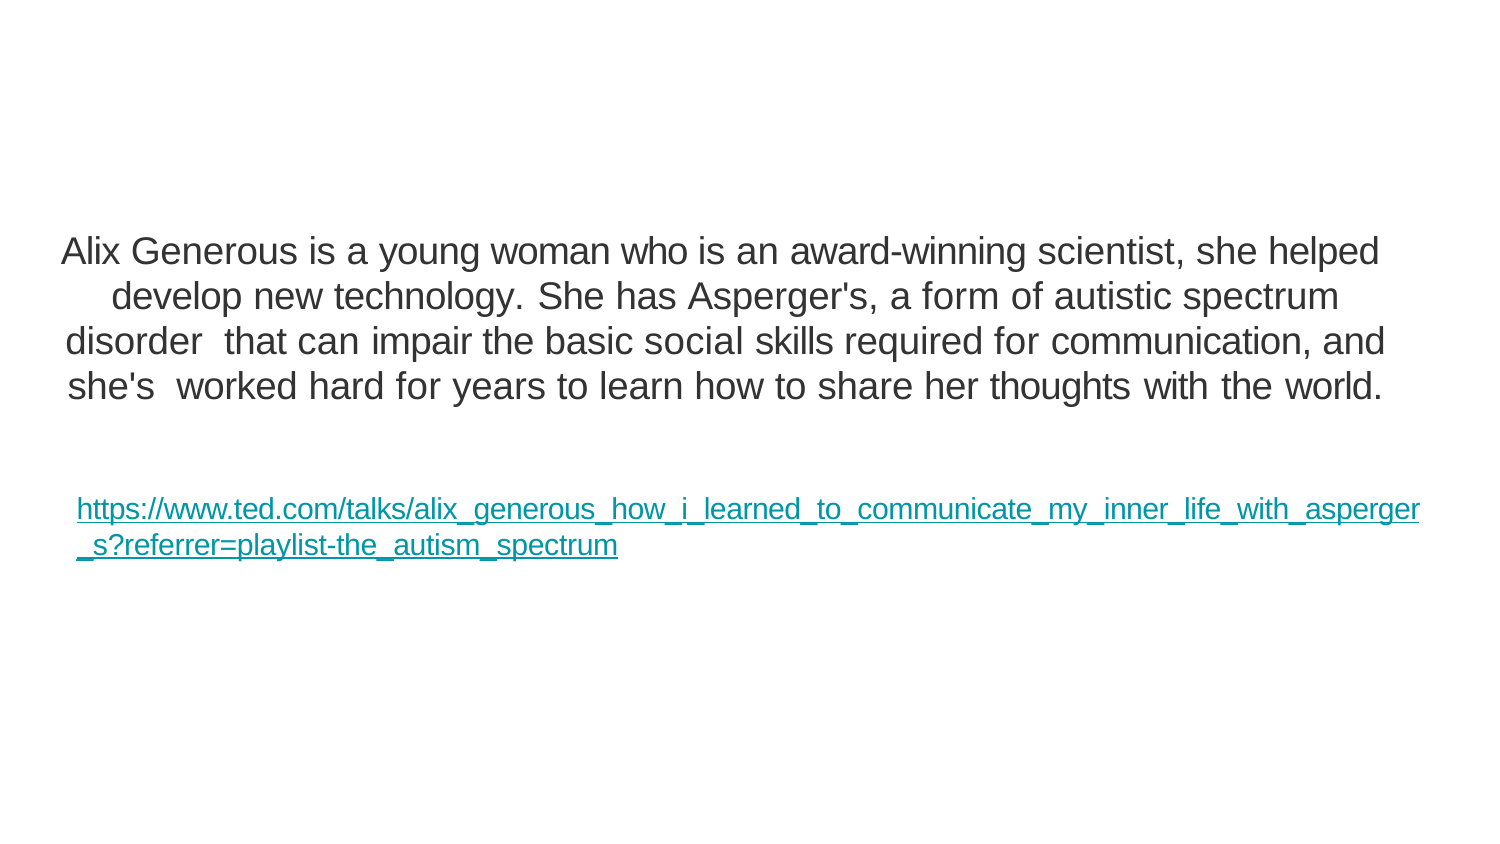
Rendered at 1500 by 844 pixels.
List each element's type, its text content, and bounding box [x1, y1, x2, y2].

text_box https://www.ted.com/talks/alix_generous_how_i_learned_to_communicate_my_inner_life_with_asperger _s?referrer=playlist-the_autism_spectrum [74, 488, 1426, 564]
title Alix Generous is a young woman who is an award-winning scientist, she helped develop new technology. She has Asperger's, a form of autistic spectrum disorder that can impair the basic social skills required for communication, and she's worked hard for years to learn how to share her thoughts with the world. [58, 222, 1424, 409]
